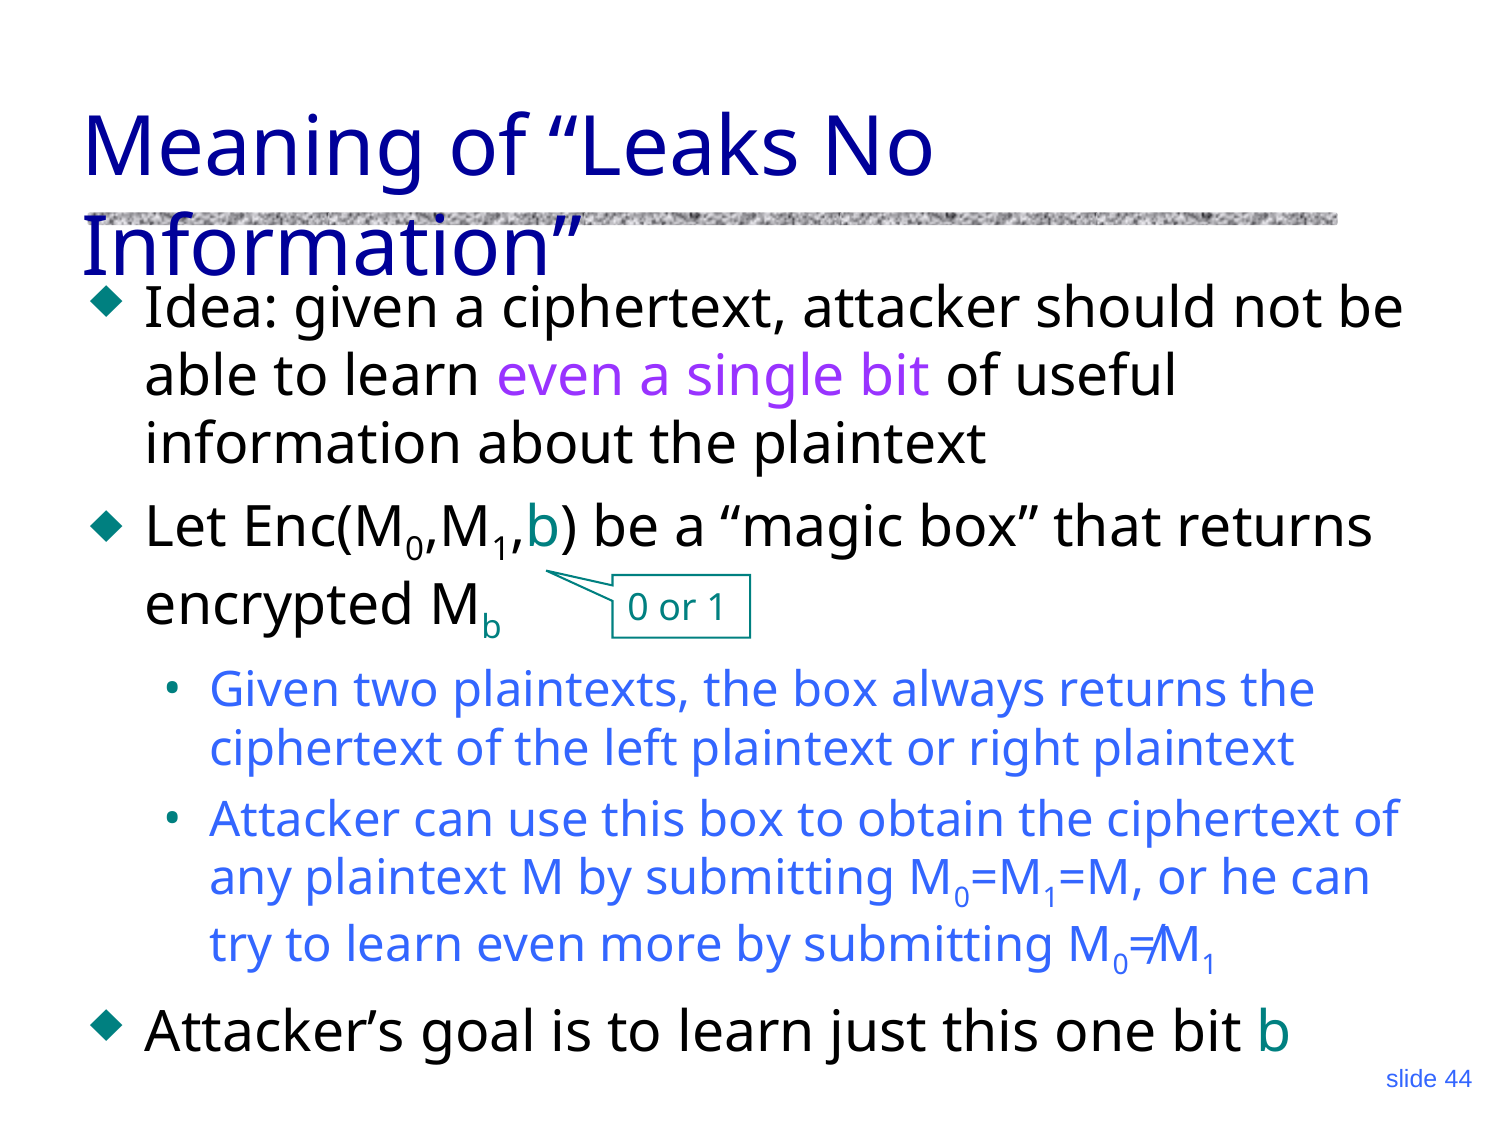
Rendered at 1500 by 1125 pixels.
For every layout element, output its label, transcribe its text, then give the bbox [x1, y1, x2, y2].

list Idea: given a ciphertext, attacker should not be able to learn even a single bit of useful information about the plaintext Let Enc(M0,M1,b) be a “magic box” that returns encrypted Mb Given two plaintexts, the box always returns the ciphertext of the left plaintext or right plaintext Attacker can use this box to obtain the ciphertext of any plaintext M by submitting M0=M1=M, or he can try to learn even more by submitting M0≠M1 Attacker’s goal is to learn just this one bit b [74, 262, 1450, 1075]
text_box 0 or 1 [546, 570, 751, 638]
text_box slide <number> [1174, 1025, 1488, 1101]
title Meaning of “Leaks No Information” [66, 0, 1413, 188]
picture [87, 212, 178, 226]
picture [177, 212, 1338, 226]
